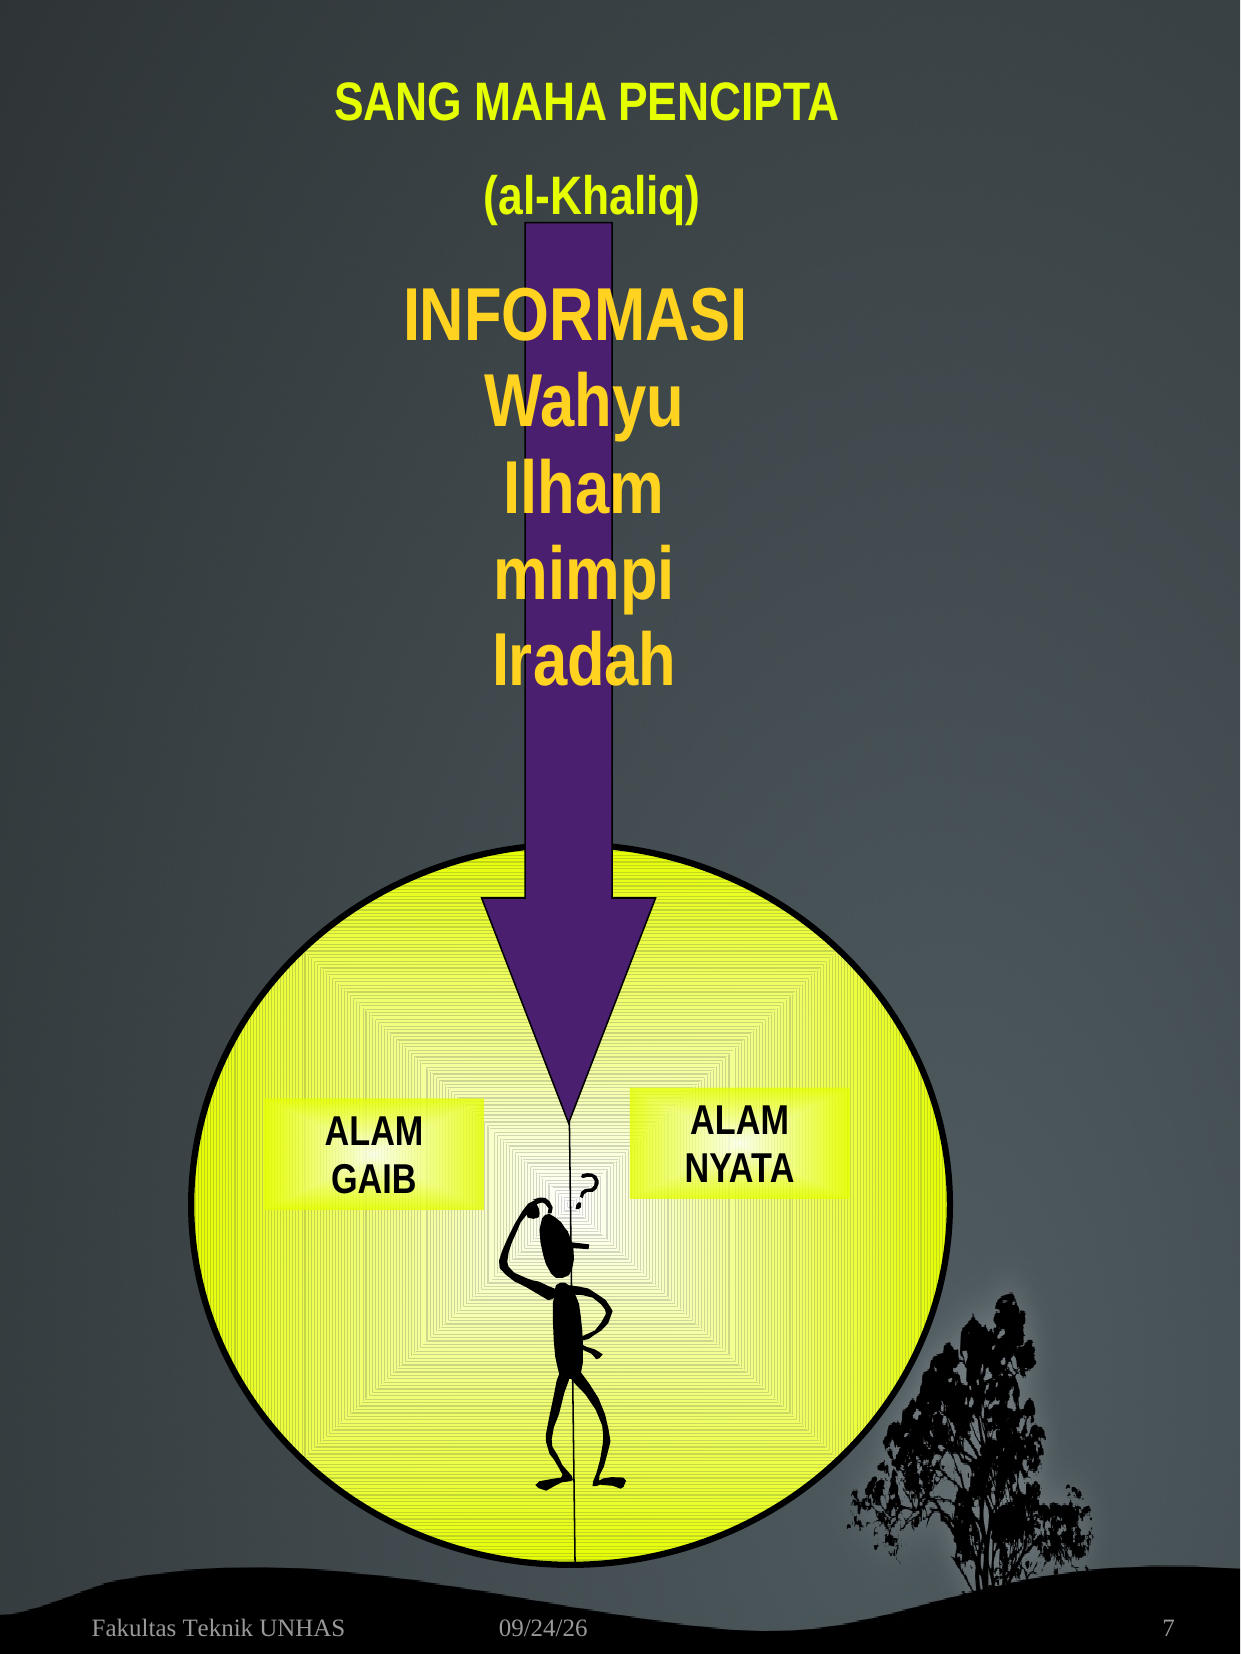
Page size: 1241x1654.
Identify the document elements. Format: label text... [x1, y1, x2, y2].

text_box ALAM GAIB [264, 1098, 484, 1210]
picture [0, 0, 1241, 1654]
text_box SANG MAHA PENCIPTA (al-Khaliq) [70, 62, 1115, 234]
text_box ALAM NYATA [629, 1087, 850, 1199]
text_box [525, 222, 613, 262]
text_box INFORMASI Wahyu Ilham mimpi Iradah [236, 262, 916, 710]
text_box [191, 710, 950, 1565]
